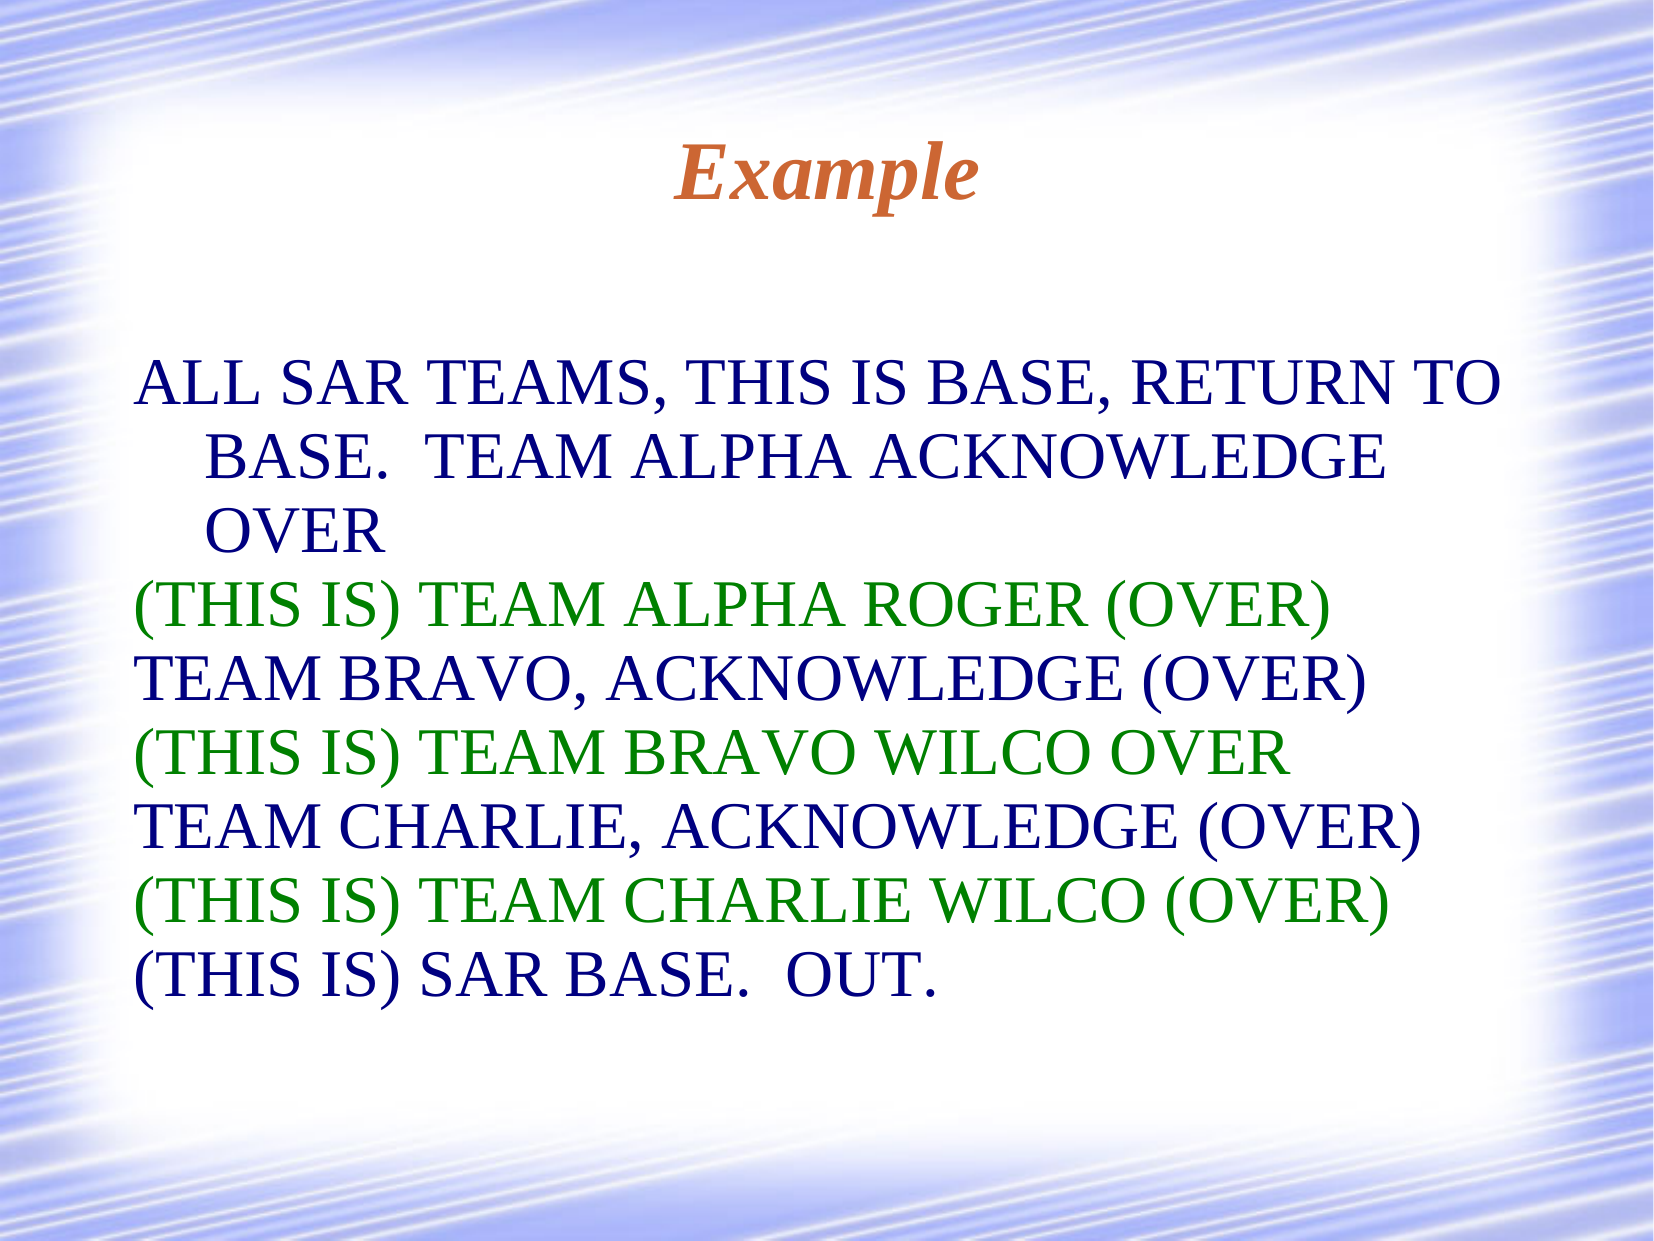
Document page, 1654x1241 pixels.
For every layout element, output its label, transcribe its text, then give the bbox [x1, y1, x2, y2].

picture [0, 0, 1654, 1241]
list ALL SAR TEAMS, THIS IS BASE, RETURN TO BASE. TEAM ALPHA ACKNOWLEDGE OVER (THIS IS) TEAM ALPHA ROGER (OVER) TEAM BRAVO, ACKNOWLEDGE (OVER) (THIS IS) TEAM BRAVO WILCO OVER TEAM CHARLIE, ACKNOWLEDGE (OVER) (THIS IS) TEAM CHARLIE WILCO (OVER) (THIS IS) SAR BASE. OUT. [121, 344, 1534, 1127]
title Example [121, 67, 1534, 275]
